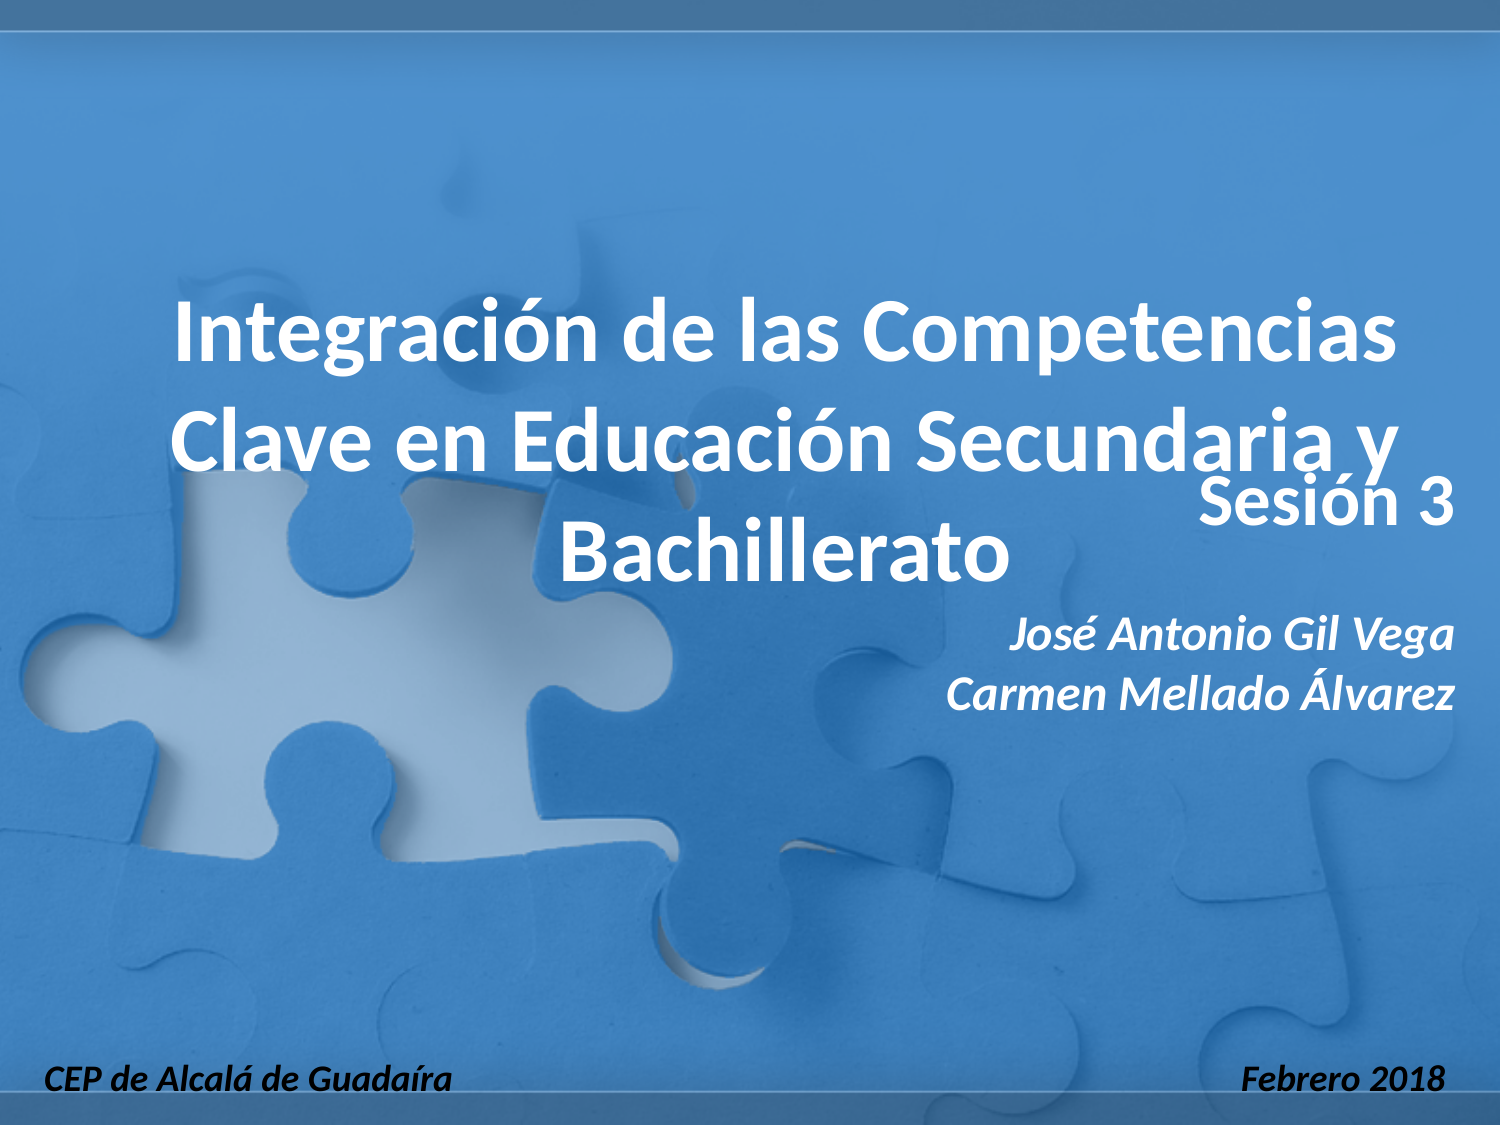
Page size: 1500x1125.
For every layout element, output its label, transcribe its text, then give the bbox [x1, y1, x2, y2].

picture [0, 0, 1500, 1125]
text_box CEP de Alcalá de Guadaíra Febrero 2018 [29, 1046, 1489, 1107]
subtitle Sesión 3 José Antonio Gil Vega Carmen Mellado Álvarez [112, 373, 1471, 823]
title Integración de las Competencias Clave en Educación Secundaria y Bachillerato [77, 262, 1495, 504]
